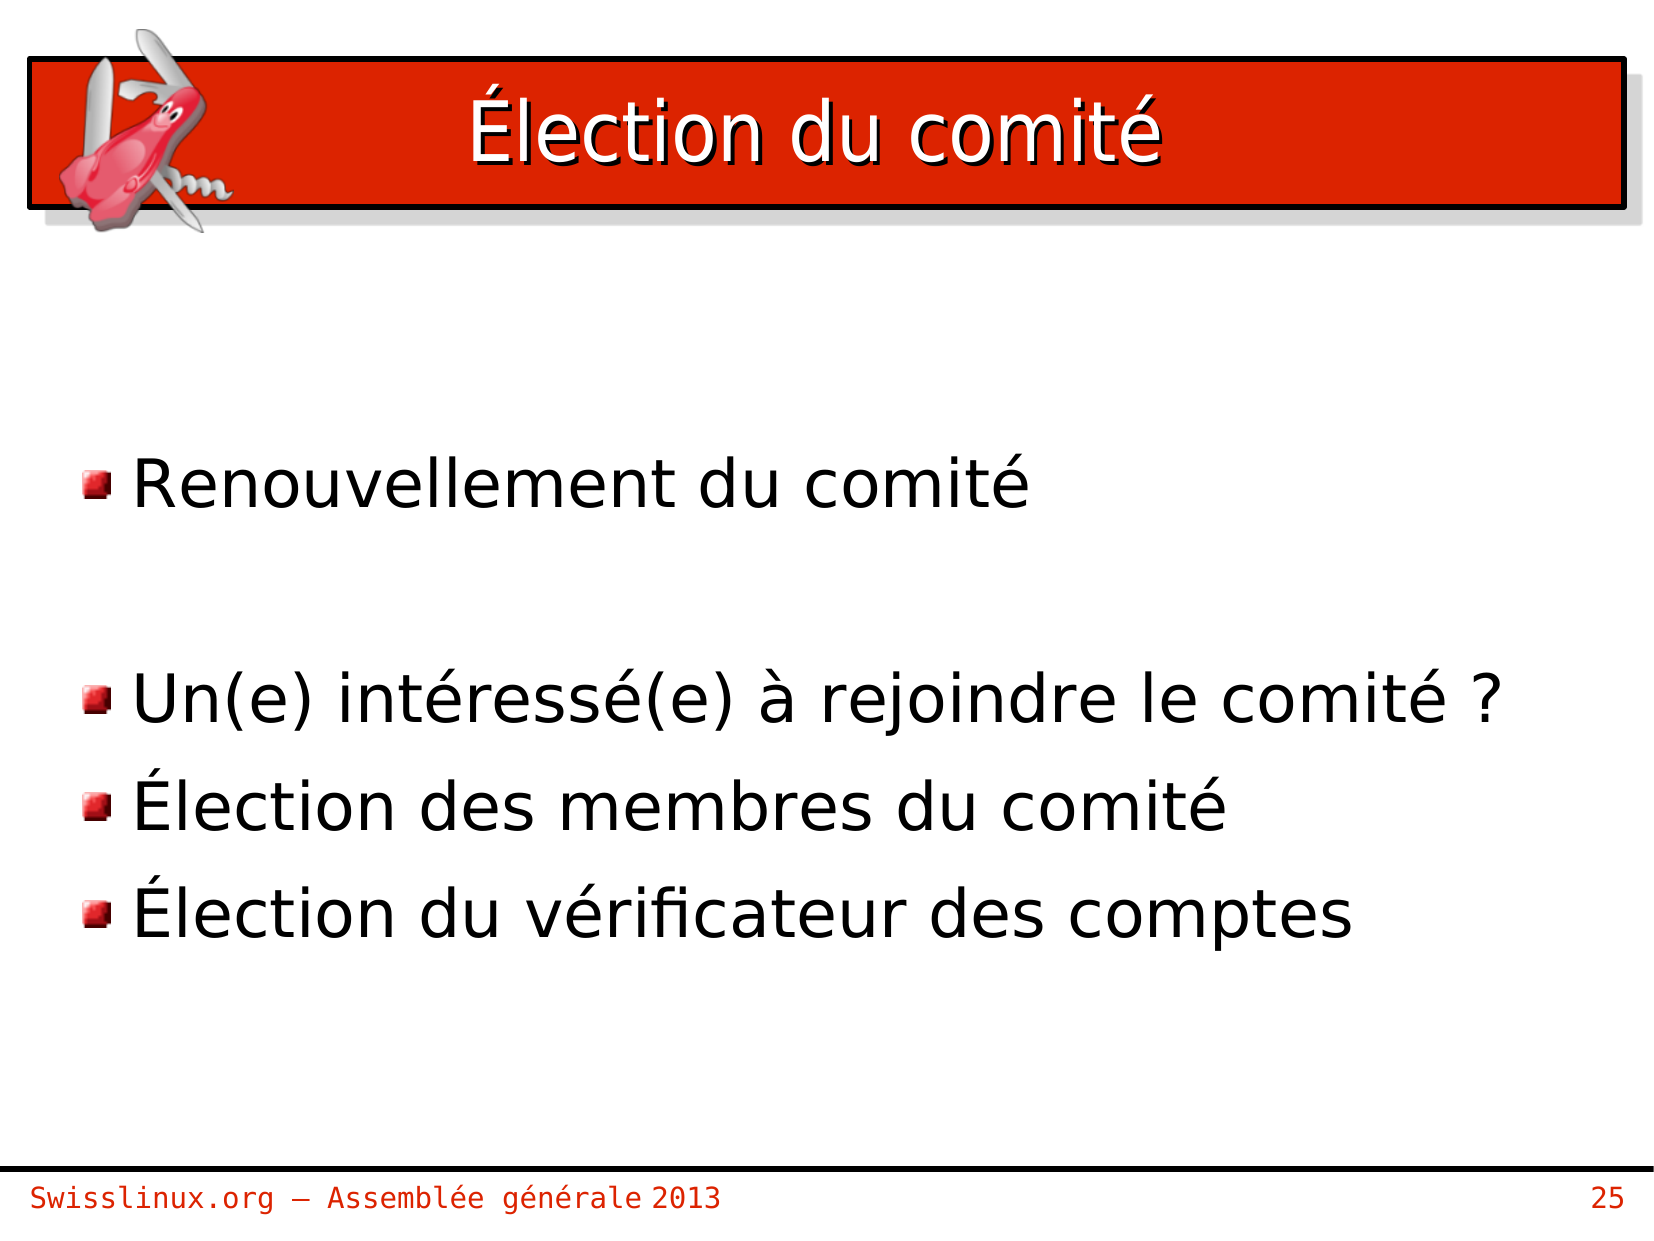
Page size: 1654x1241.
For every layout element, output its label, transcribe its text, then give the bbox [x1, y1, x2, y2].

list Renouvellement du comité Un(e) intéressé(e) à rejoindre le comité ? Élection des membres du comité Élection du vérificateur des comptes [82, 290, 1571, 1109]
title Élection du comité [35, 84, 1595, 182]
picture [59, 182, 234, 233]
picture [59, 29, 234, 84]
